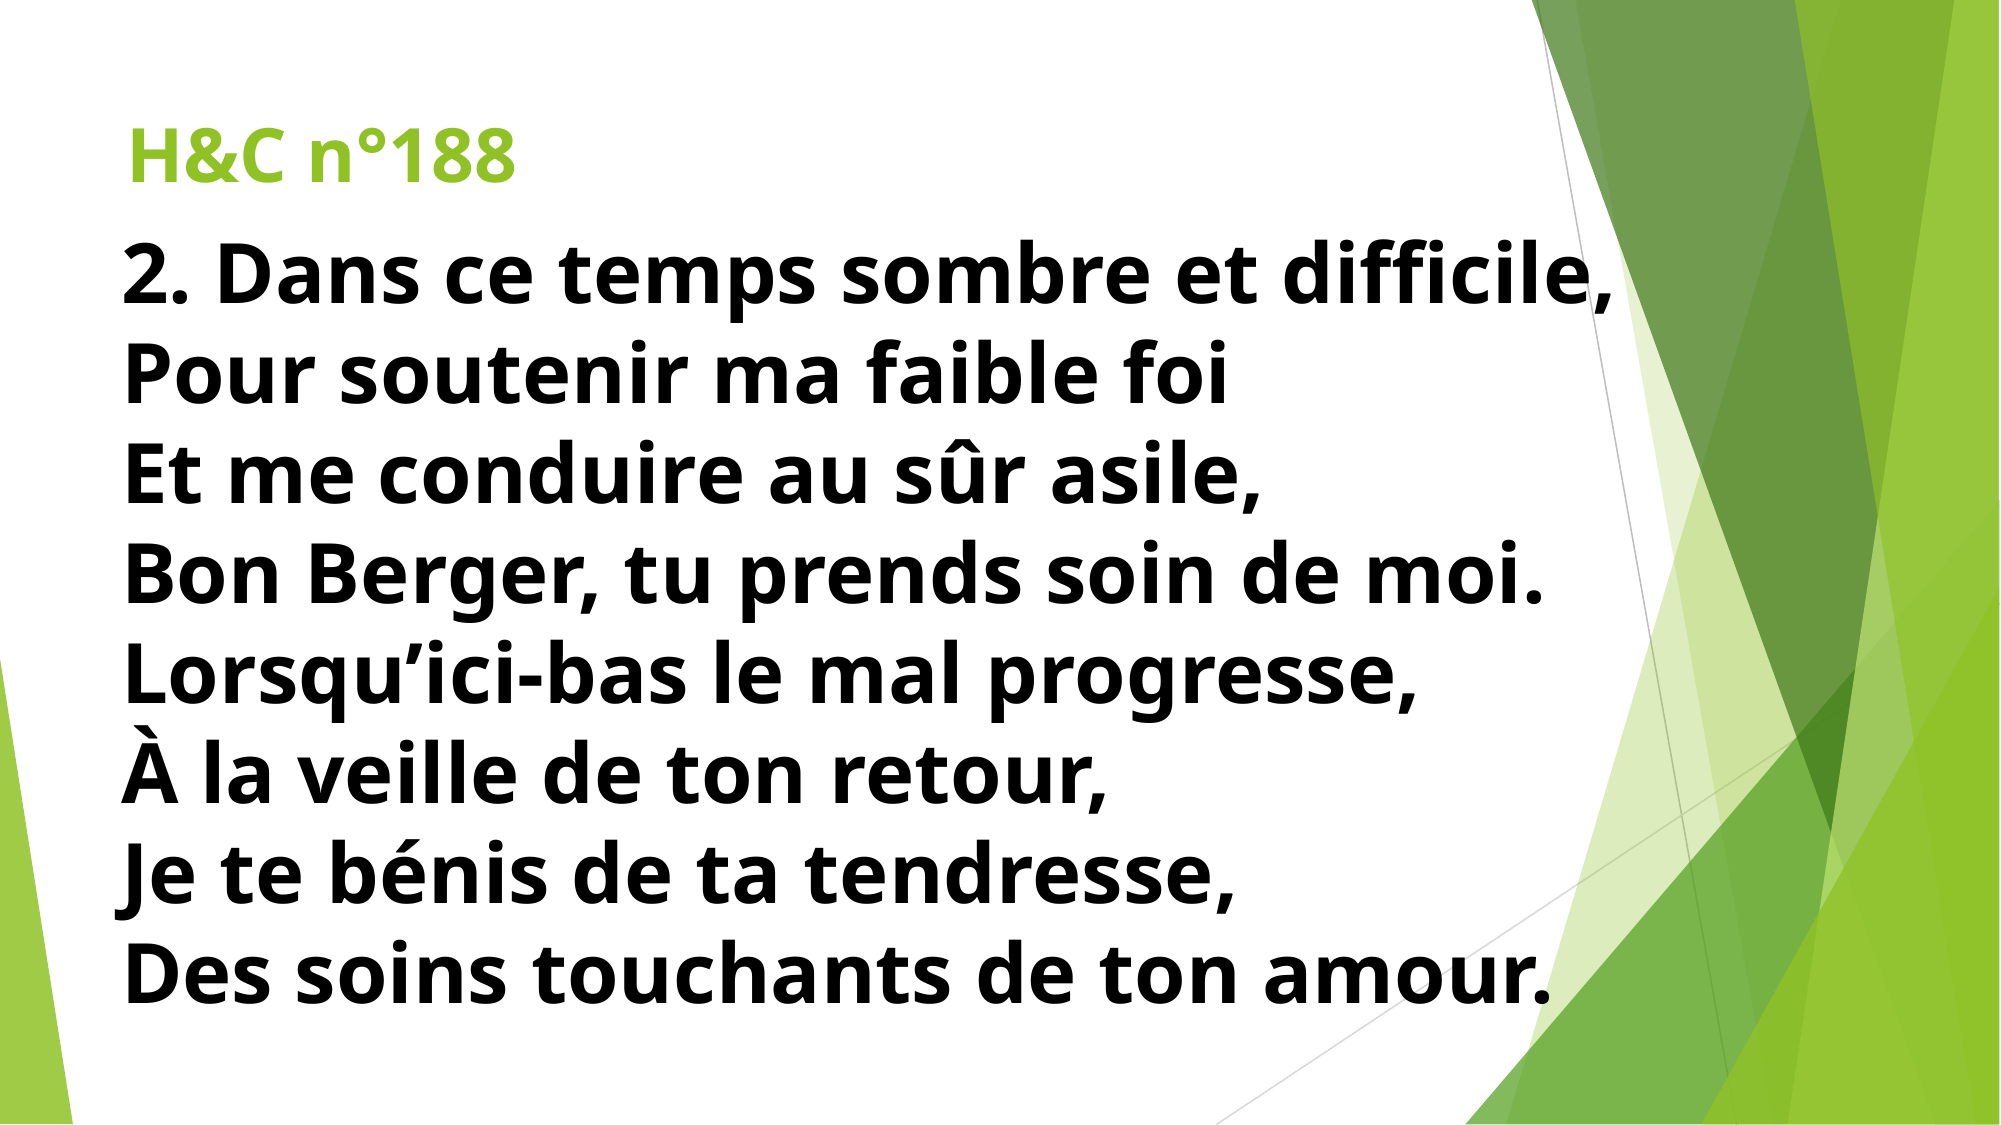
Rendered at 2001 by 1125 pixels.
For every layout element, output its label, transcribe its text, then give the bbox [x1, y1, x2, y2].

text_box 2. Dans ce temps sombre et difficile, Pour soutenir ma faible foi Et me conduire au sûr asile, Bon Berger, tu prends soin de moi. Lorsqu’ici-bas le mal progresse, À la veille de ton retour, Je te bénis de ta tendresse, Des soins touchants de ton amour. [106, 213, 1973, 1037]
text_box H&C n°188 [111, 99, 1522, 213]
